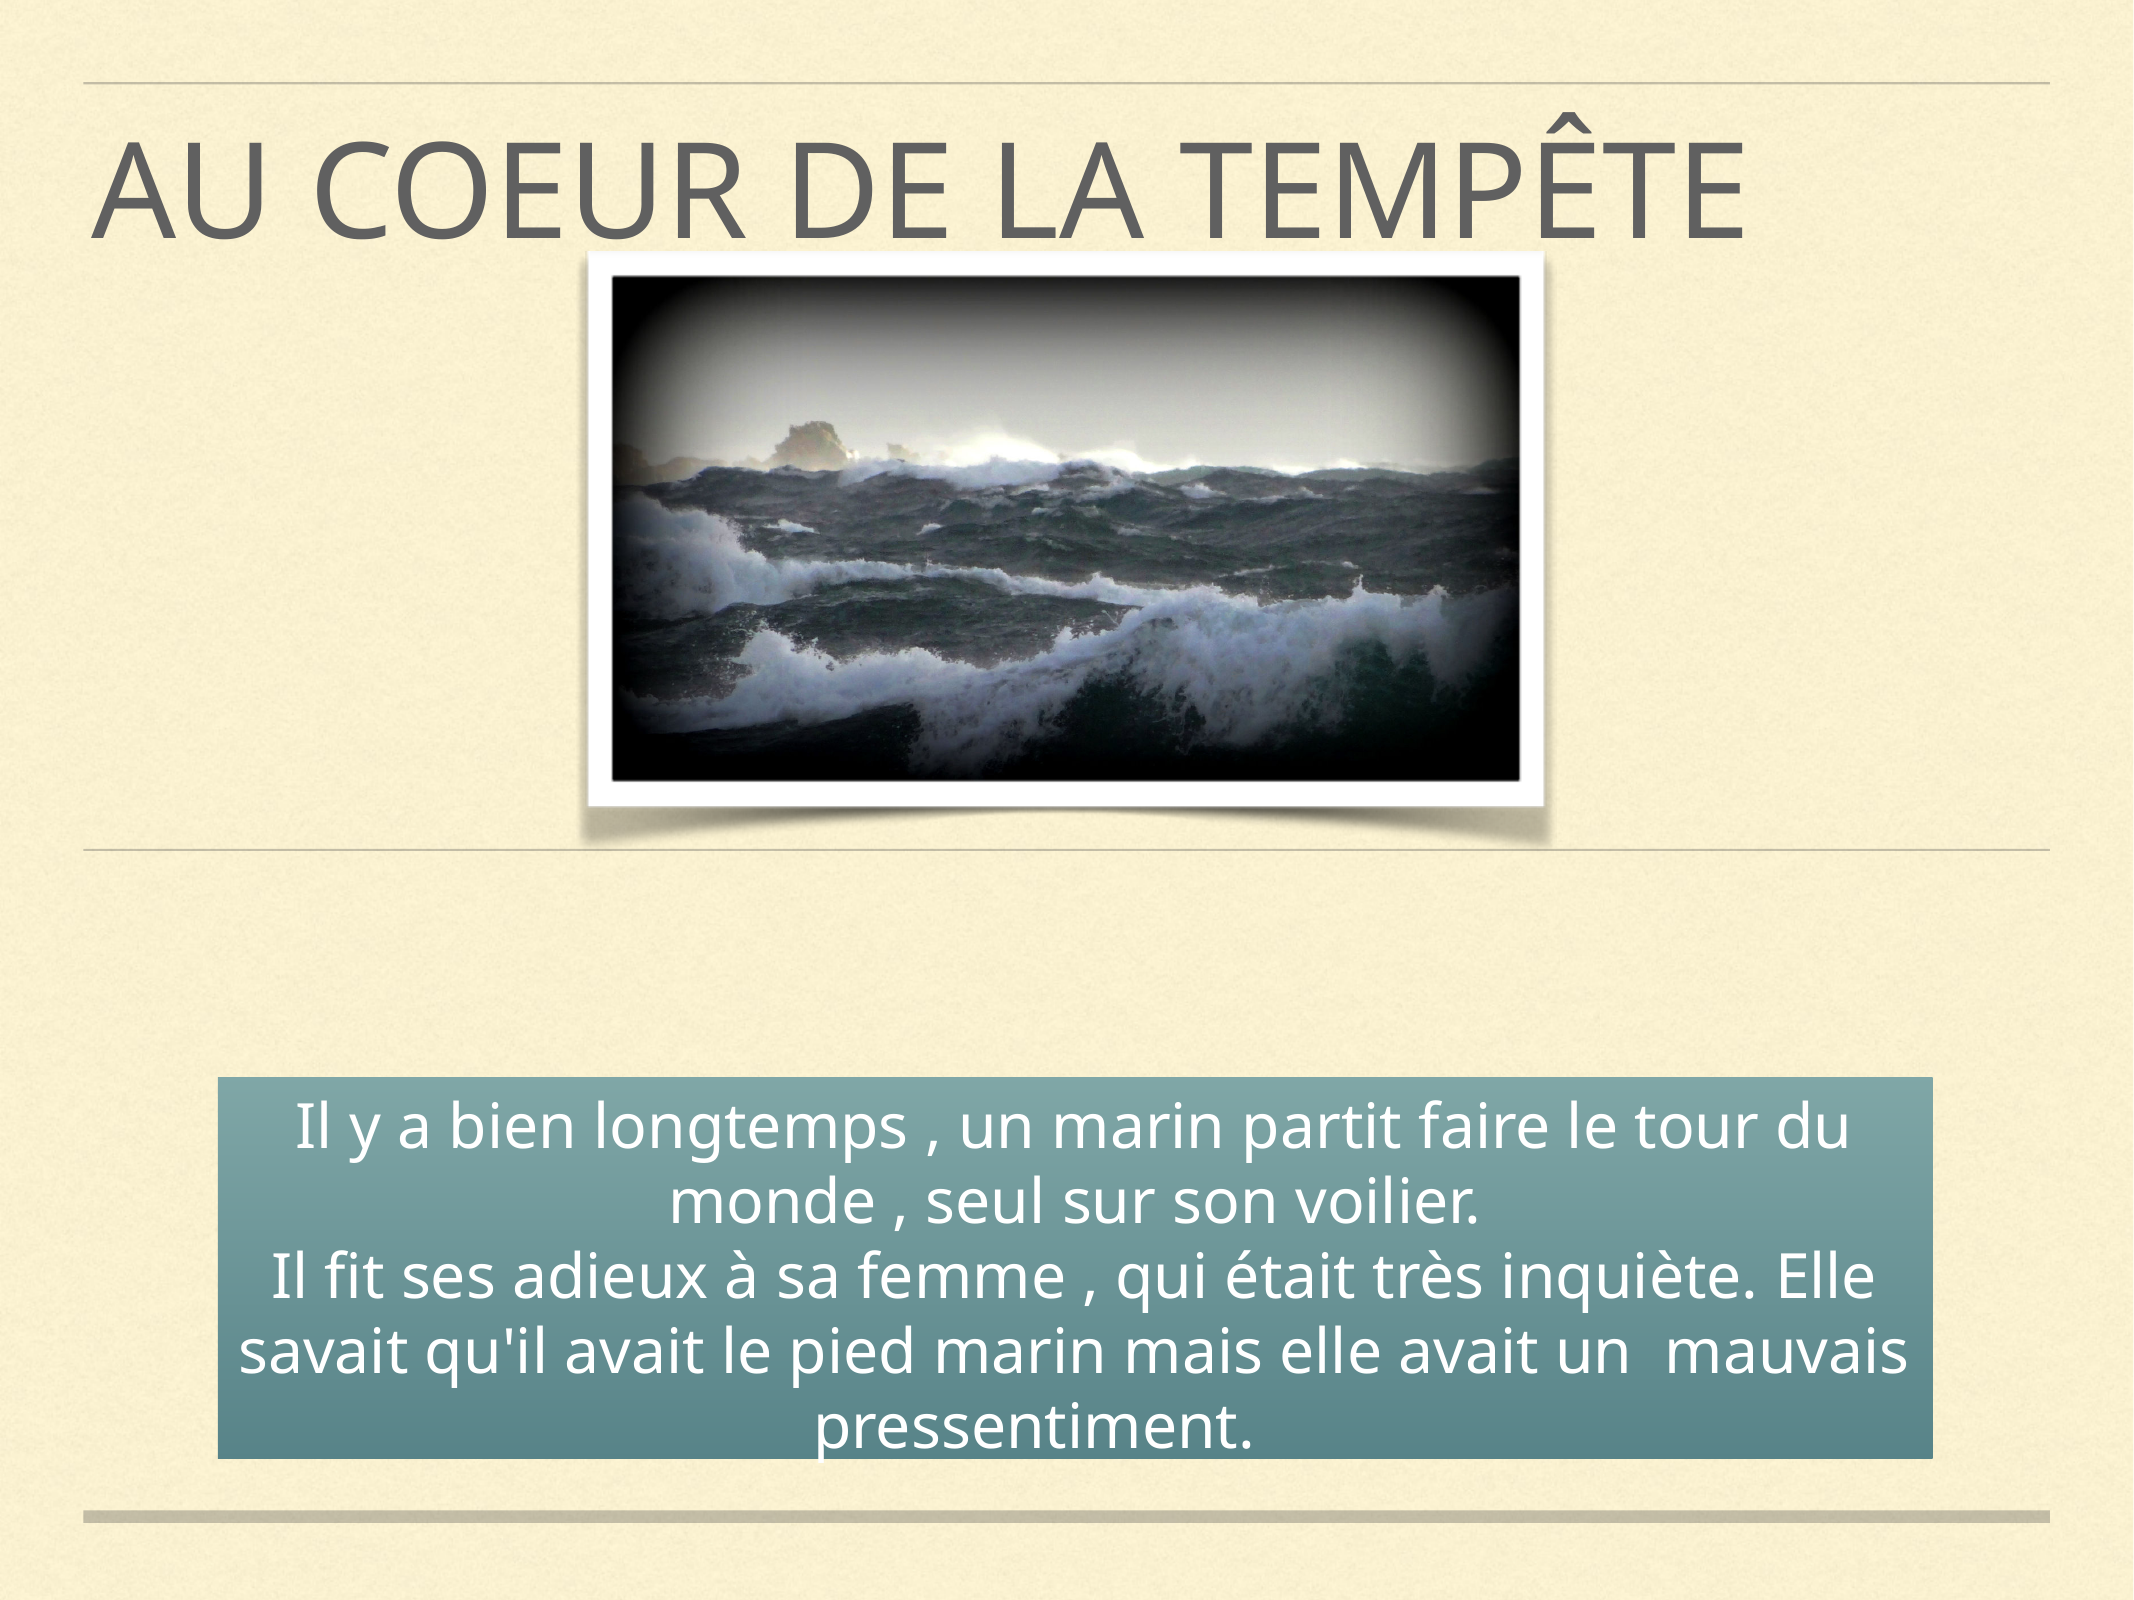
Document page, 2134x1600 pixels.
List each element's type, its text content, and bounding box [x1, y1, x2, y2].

title Au coeur de la tempête [83, 92, 2050, 274]
picture [0, 0, 2134, 1600]
subtitle Il y a bien longtemps , un marin partit faire le tour du monde , seul sur son voilier. Il fit ses adieux à sa femme , qui était très inquiète. Elle savait qu'il avait le pied marin mais elle avait un mauvais pressentiment. [217, 1077, 1933, 1459]
